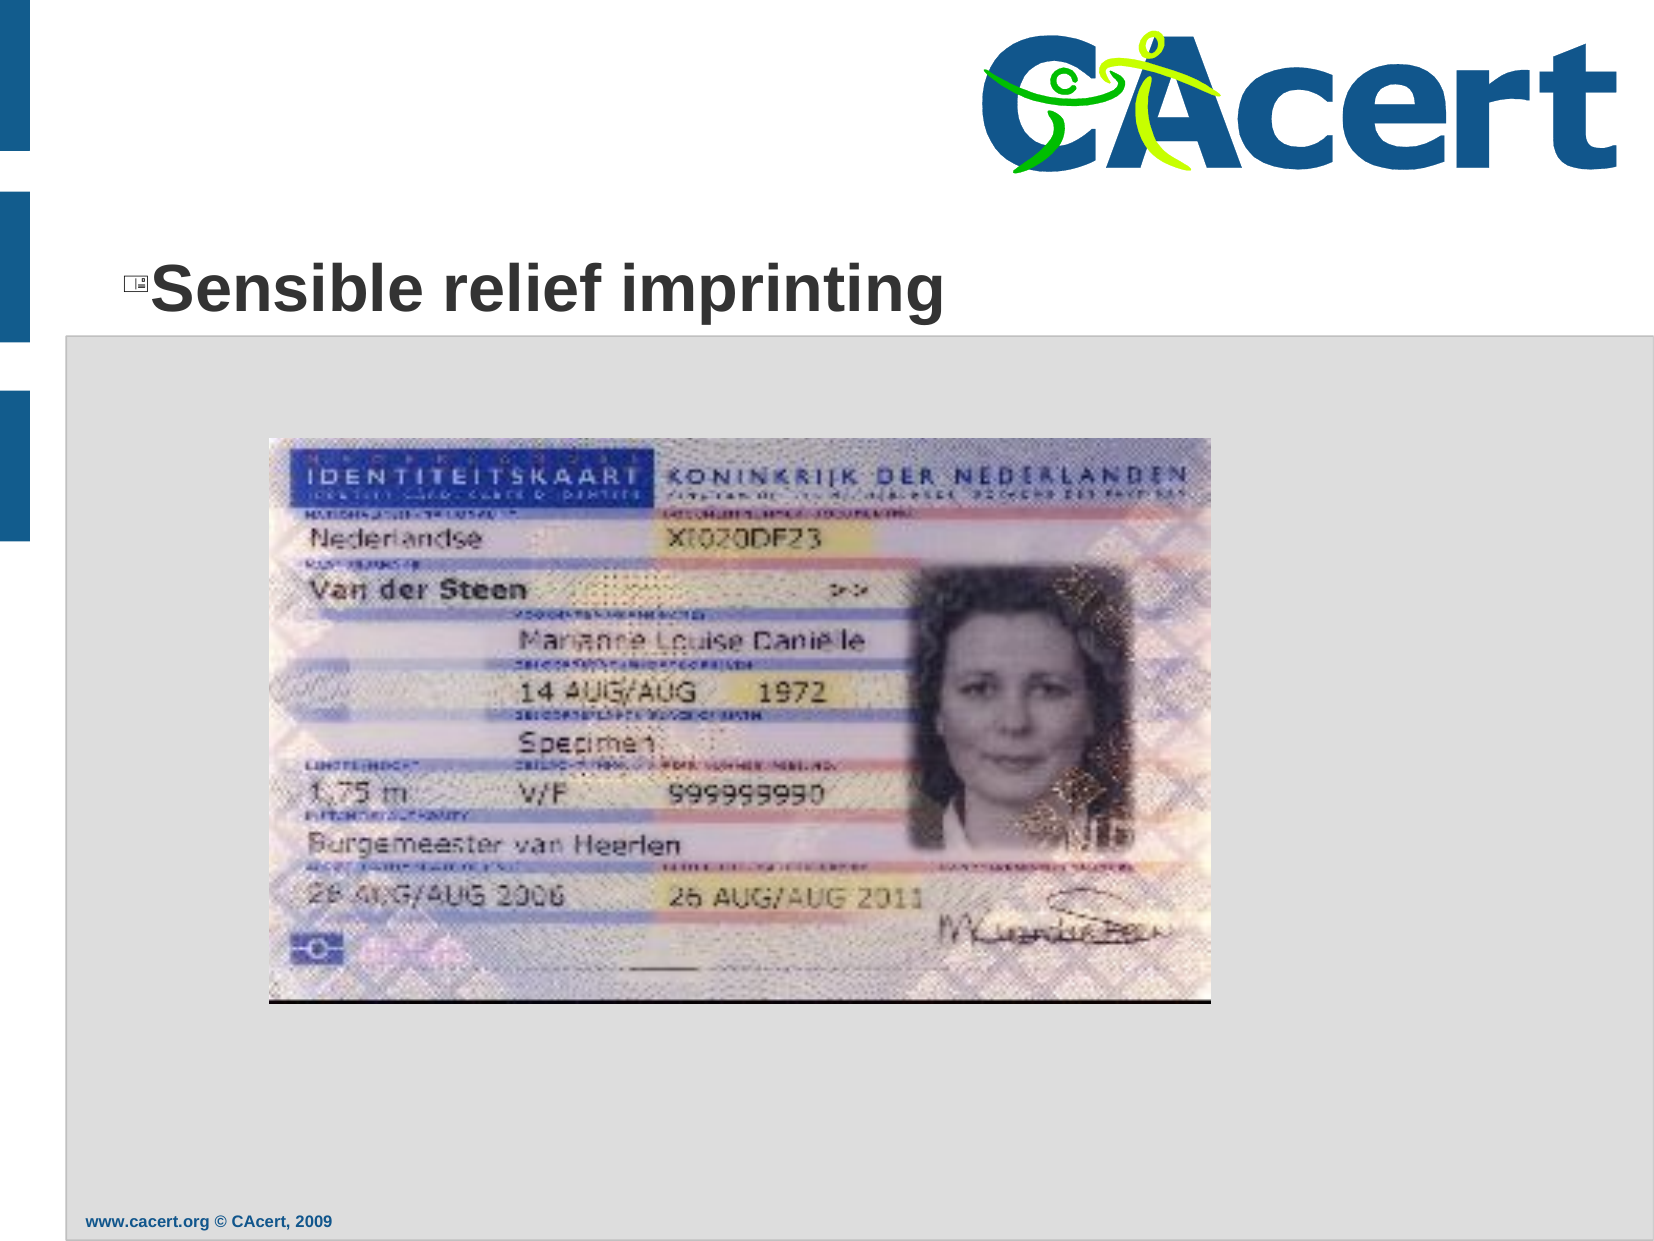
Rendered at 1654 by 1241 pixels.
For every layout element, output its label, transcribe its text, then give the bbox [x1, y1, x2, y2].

picture [269, 438, 1211, 1004]
title Sensible relief imprinting [121, 167, 1533, 326]
